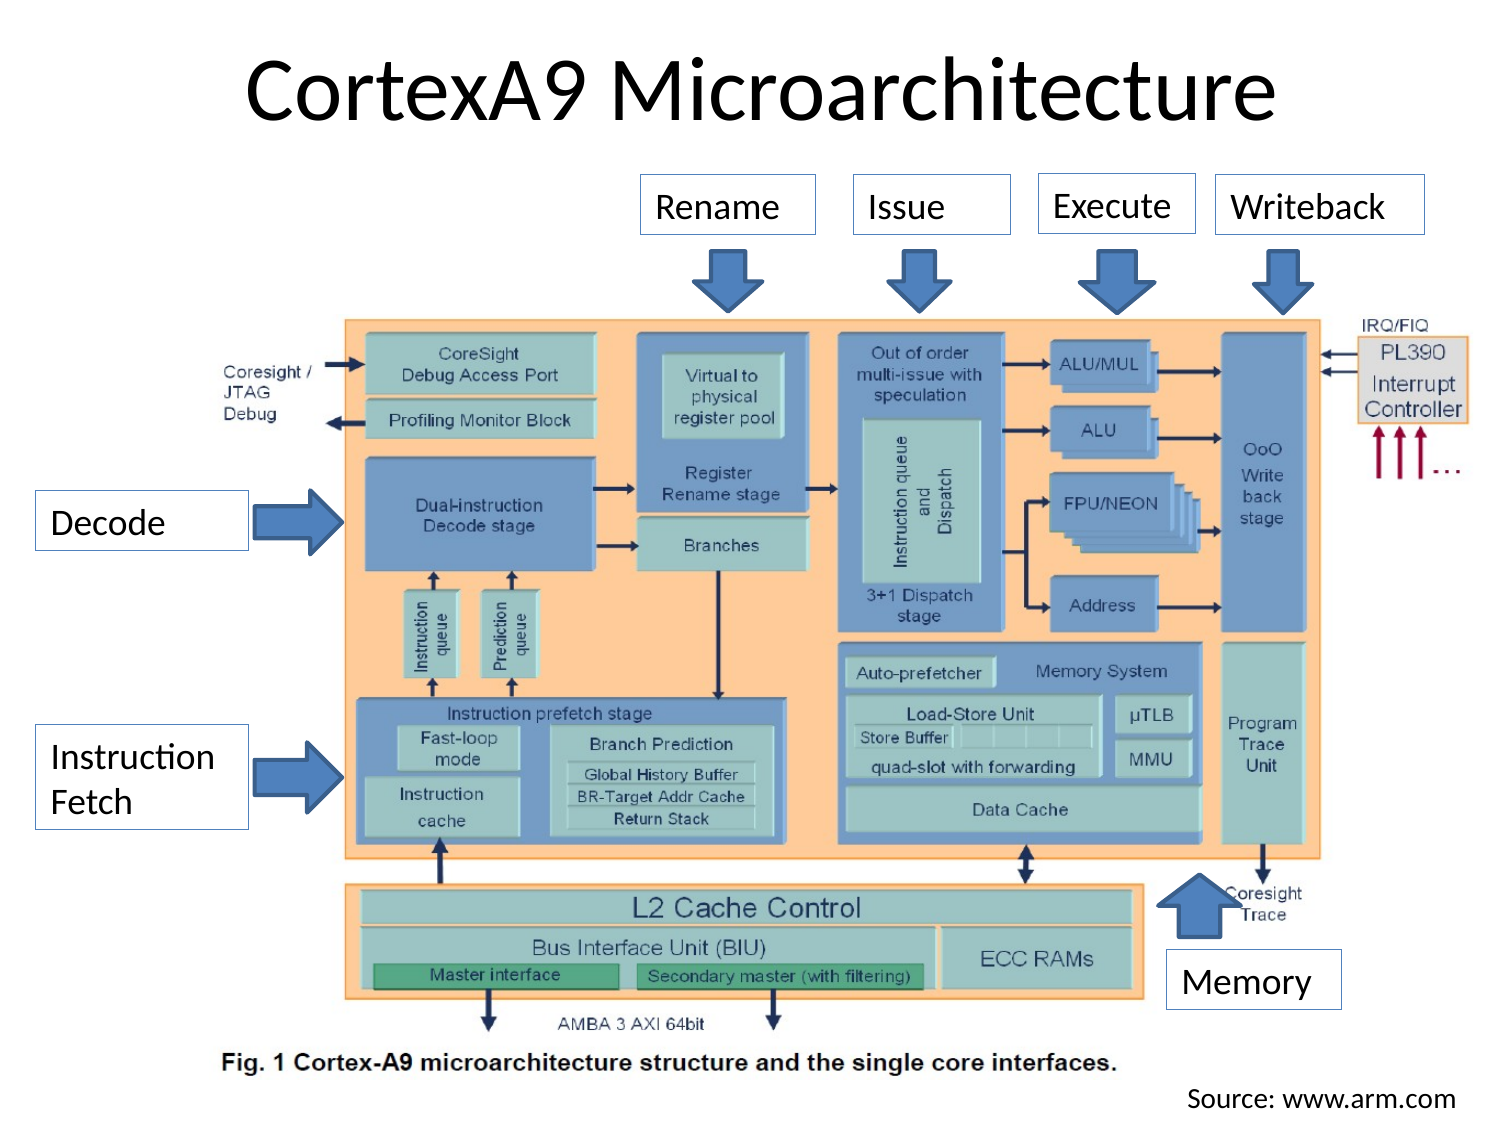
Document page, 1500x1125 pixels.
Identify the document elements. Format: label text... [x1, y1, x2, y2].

text_box [1158, 874, 1241, 937]
text_box Issue [853, 174, 1011, 235]
text_box Source: www.arm.com [1172, 1071, 1498, 1122]
picture [209, 314, 1475, 1080]
text_box [254, 490, 343, 555]
text_box [1253, 251, 1313, 314]
text_box Decode [35, 490, 249, 551]
text_box [888, 251, 951, 312]
text_box Execute [1038, 173, 1196, 234]
text_box [693, 251, 763, 312]
text_box [1079, 251, 1155, 314]
text_box Instruction Fetch [35, 724, 249, 830]
text_box Writeback [1215, 174, 1425, 235]
title CortexA9 Microarchitecture [87, 5, 1438, 162]
text_box Memory [1166, 949, 1342, 1010]
text_box Rename [640, 174, 816, 235]
text_box [254, 742, 343, 813]
